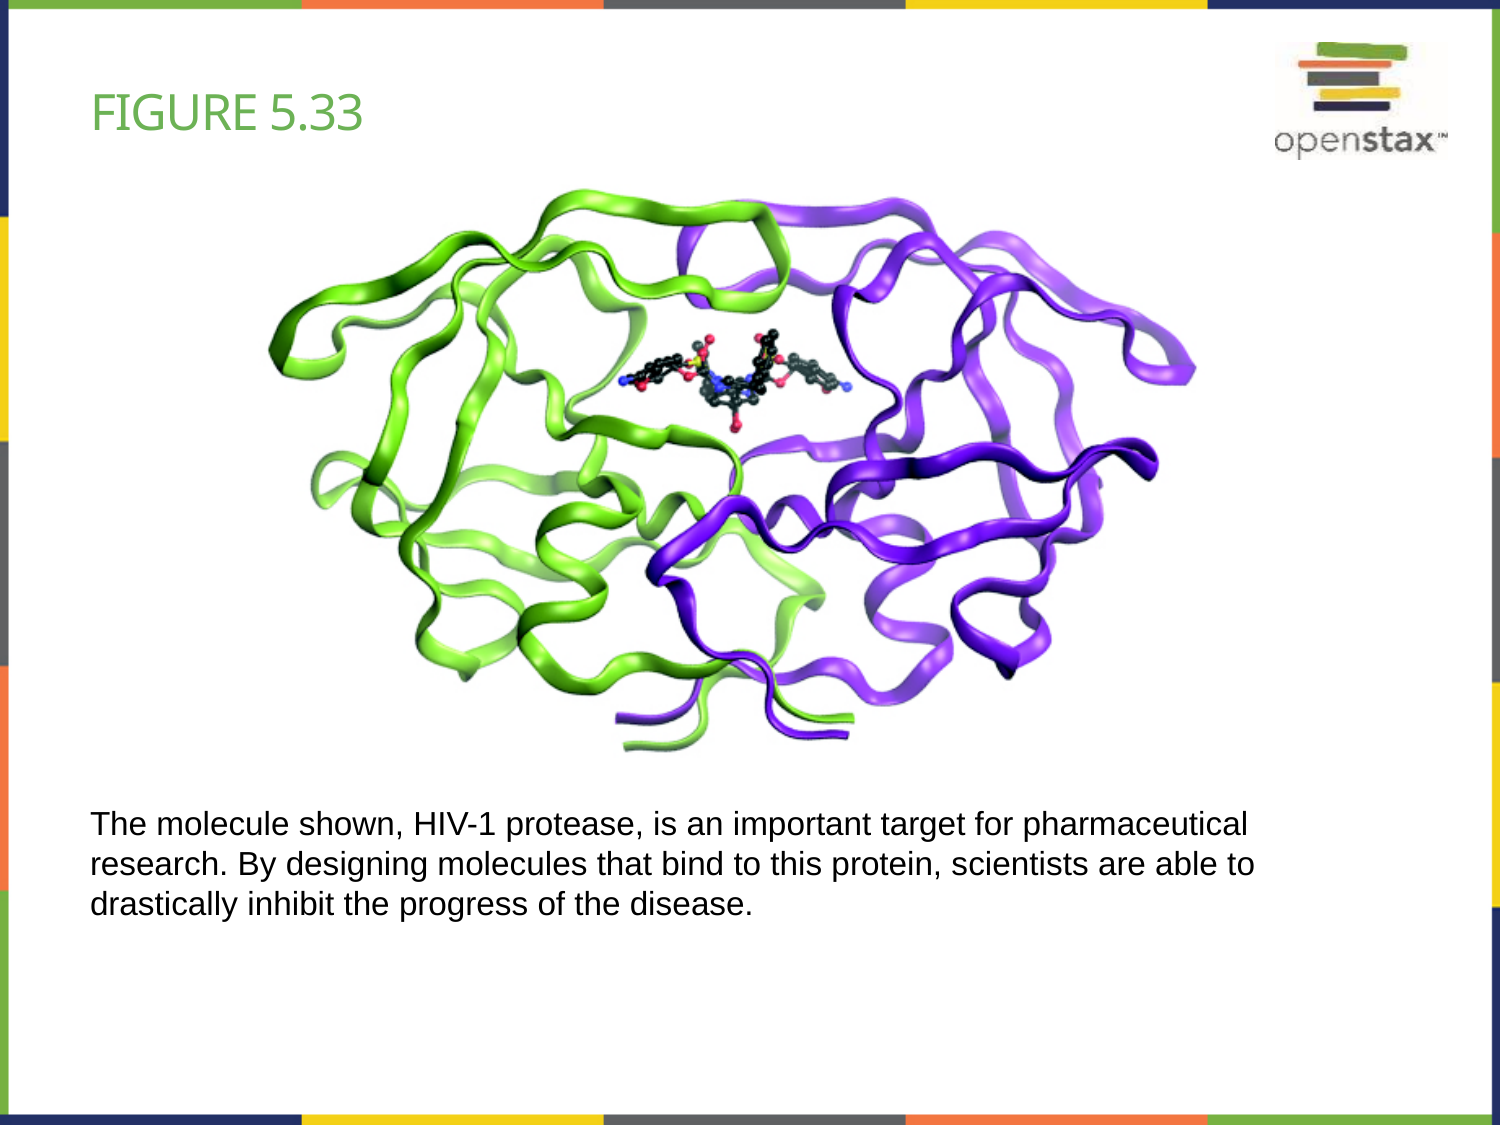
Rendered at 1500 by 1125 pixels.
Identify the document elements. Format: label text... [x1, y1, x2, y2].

picture [0, 0, 1500, 1125]
list The molecule shown, HIV-1 protease, is an important target for pharmaceutical research. By designing molecules that bind to this protein, scientists are able to drastically inhibit the progress of the disease. [75, 794, 1398, 986]
title Figure 5.33 [75, 39, 1398, 148]
